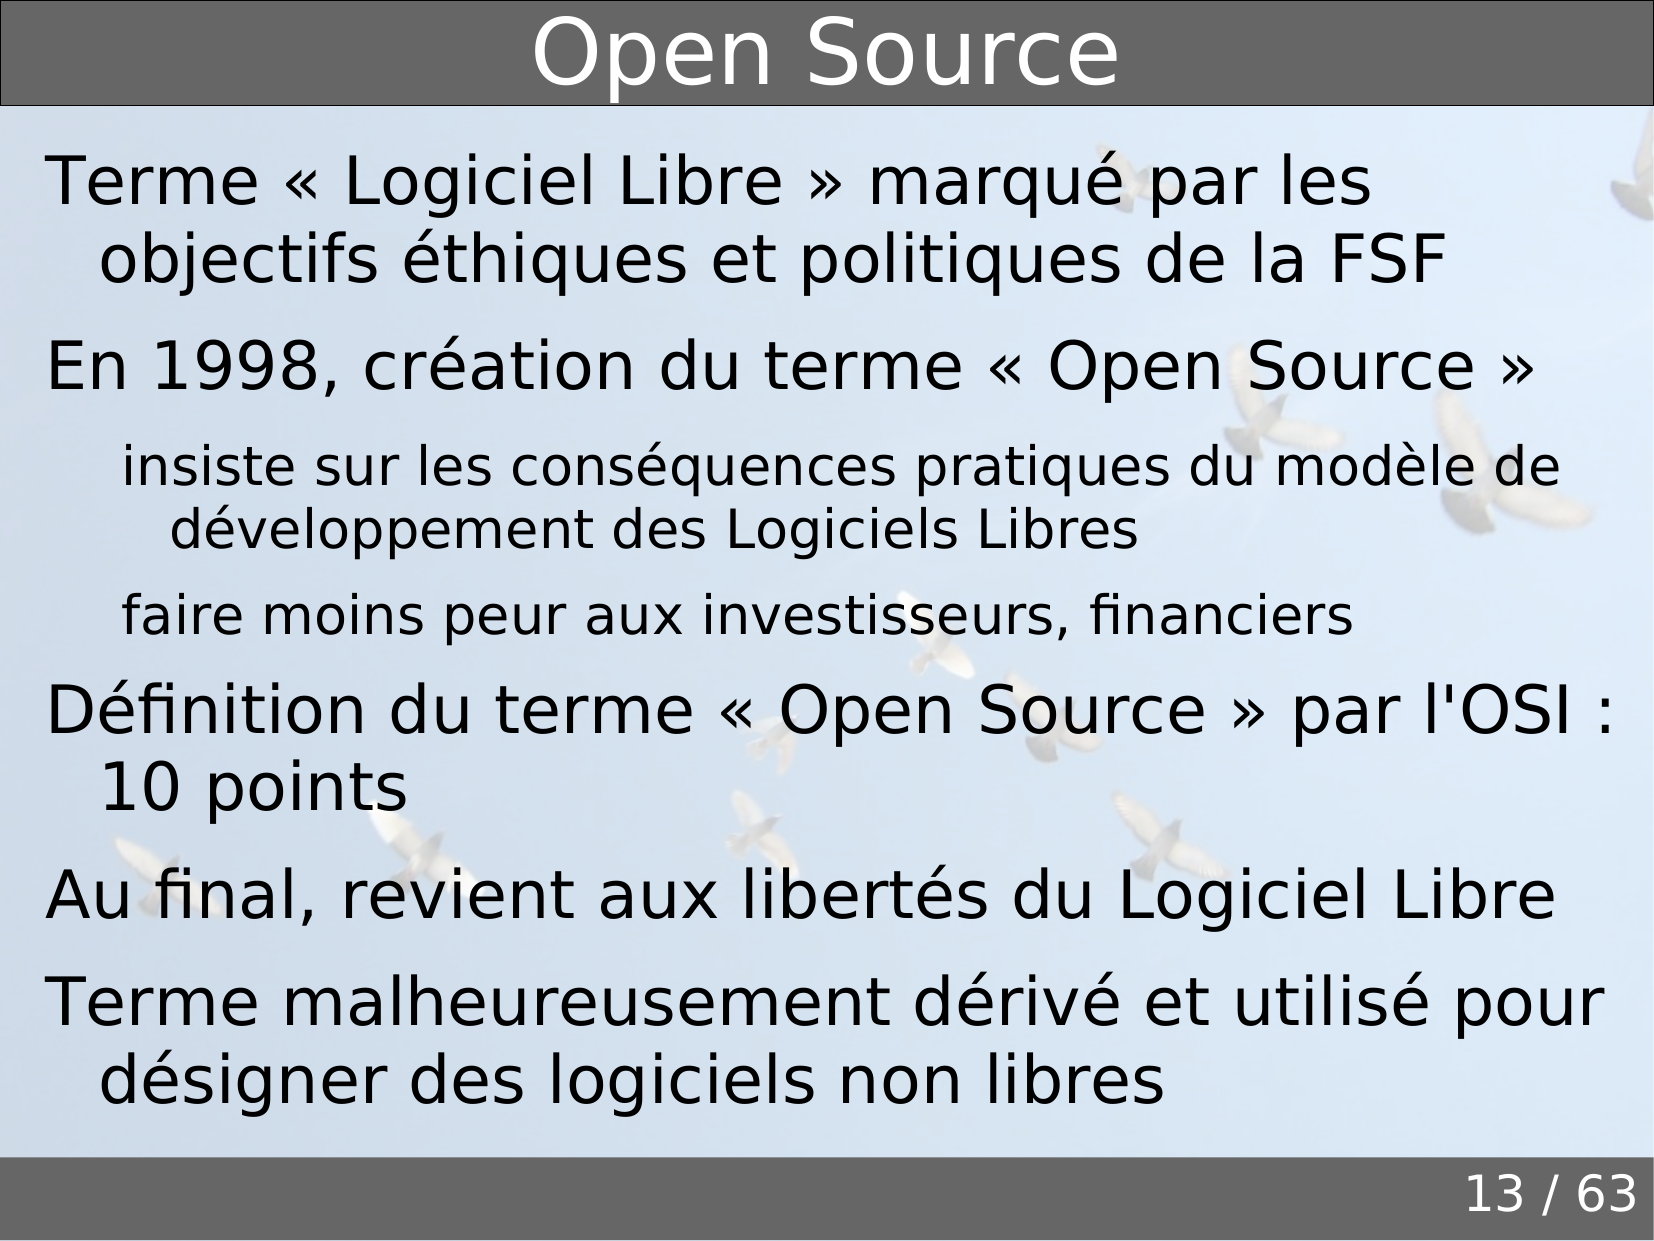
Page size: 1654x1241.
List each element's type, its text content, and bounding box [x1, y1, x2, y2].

list Terme « Logiciel Libre » marqué par les objectifs éthiques et politiques de la FSF En 1998, création du terme « Open Source » insiste sur les conséquences pratiques du modèle de développement des Logiciels Libres faire moins peur aux investisseurs, financiers Définition du terme « Open Source » par l'OSI : 10 points Au final, revient aux libertés du Logiciel Libre Terme malheureusement dérivé et utilisé pour désigner des logiciels non libres [27, 142, 1620, 1131]
title Open Source [0, 0, 1654, 107]
